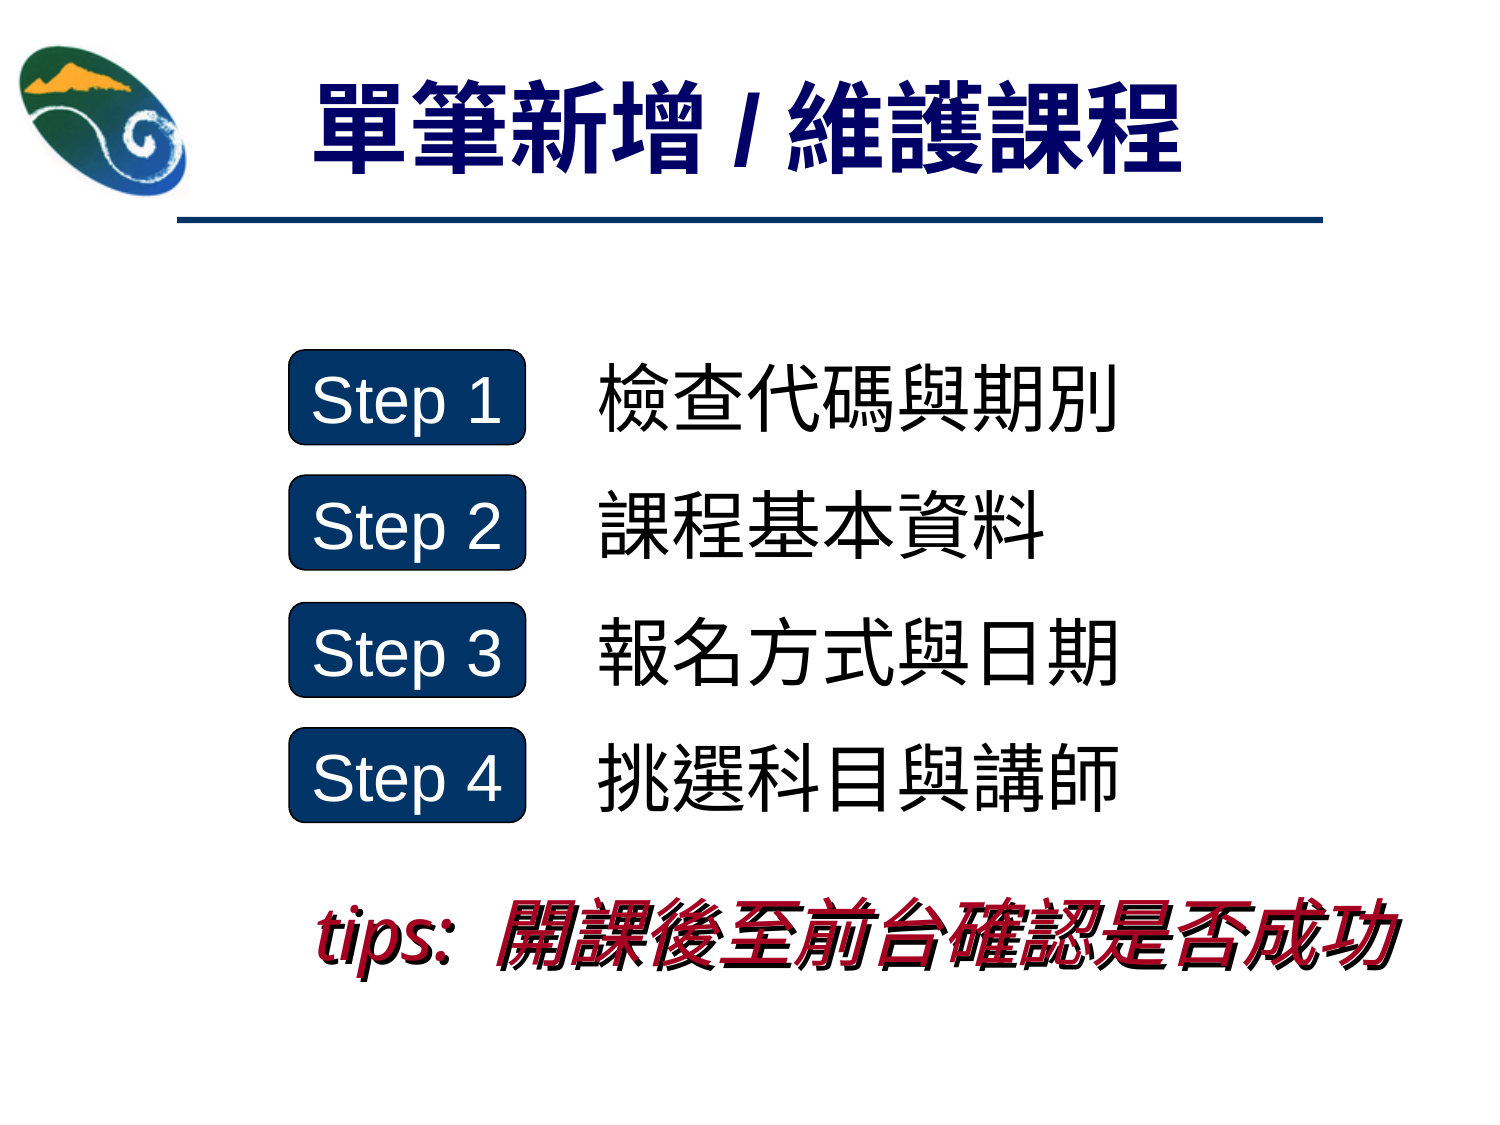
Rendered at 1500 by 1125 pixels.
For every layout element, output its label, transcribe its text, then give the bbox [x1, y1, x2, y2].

text_box Step 4 [289, 727, 526, 823]
picture [17, 42, 190, 199]
text_box Step 3 [289, 602, 526, 698]
text_box Step 1 [288, 349, 526, 445]
text_box 單筆新增/維護課程 [110, 55, 1385, 196]
list 檢查代碼與期別 課程基本資料 報名方式與日期 挑選科目與講師 tips: 開課後至前台確認是否成功 [75, 326, 1426, 988]
text_box Step 2 [289, 475, 526, 570]
